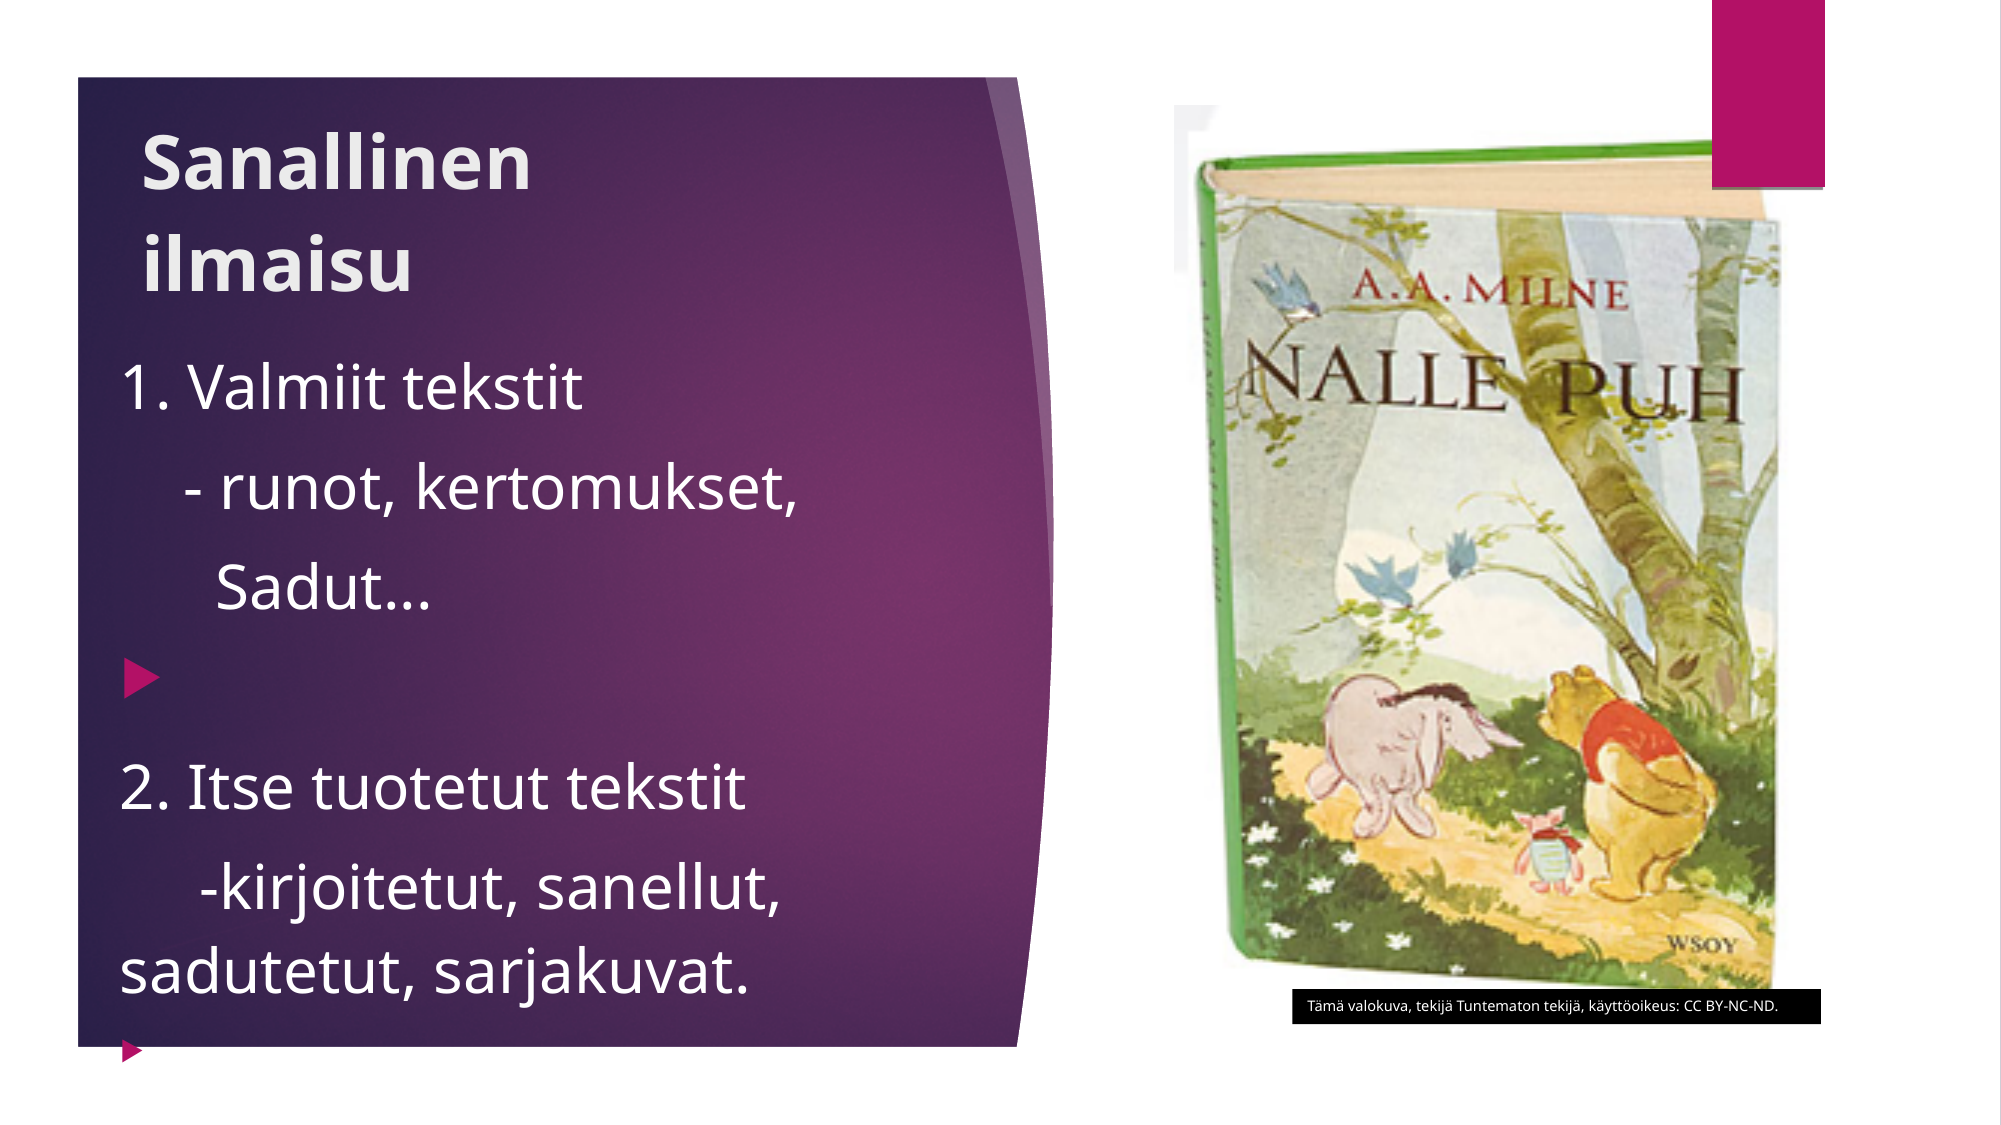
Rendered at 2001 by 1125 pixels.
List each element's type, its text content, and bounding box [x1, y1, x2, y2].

text_box Tämä valokuva, tekijä Tuntematon tekijä, käyttöoikeus: CC BY-NC-ND. [1292, 989, 1821, 1023]
list 1. Valmiit tekstit - runot, kertomukset, Sadut... 2. Itse tuotetut tekstit -kirjoitetut, sanellut, sadutetut, sarjakuvat. [104, 335, 947, 1023]
title Sanallinen ilmaisu [126, 79, 768, 335]
picture [1174, 105, 1821, 1023]
text_box [0, 0, 2000, 1125]
